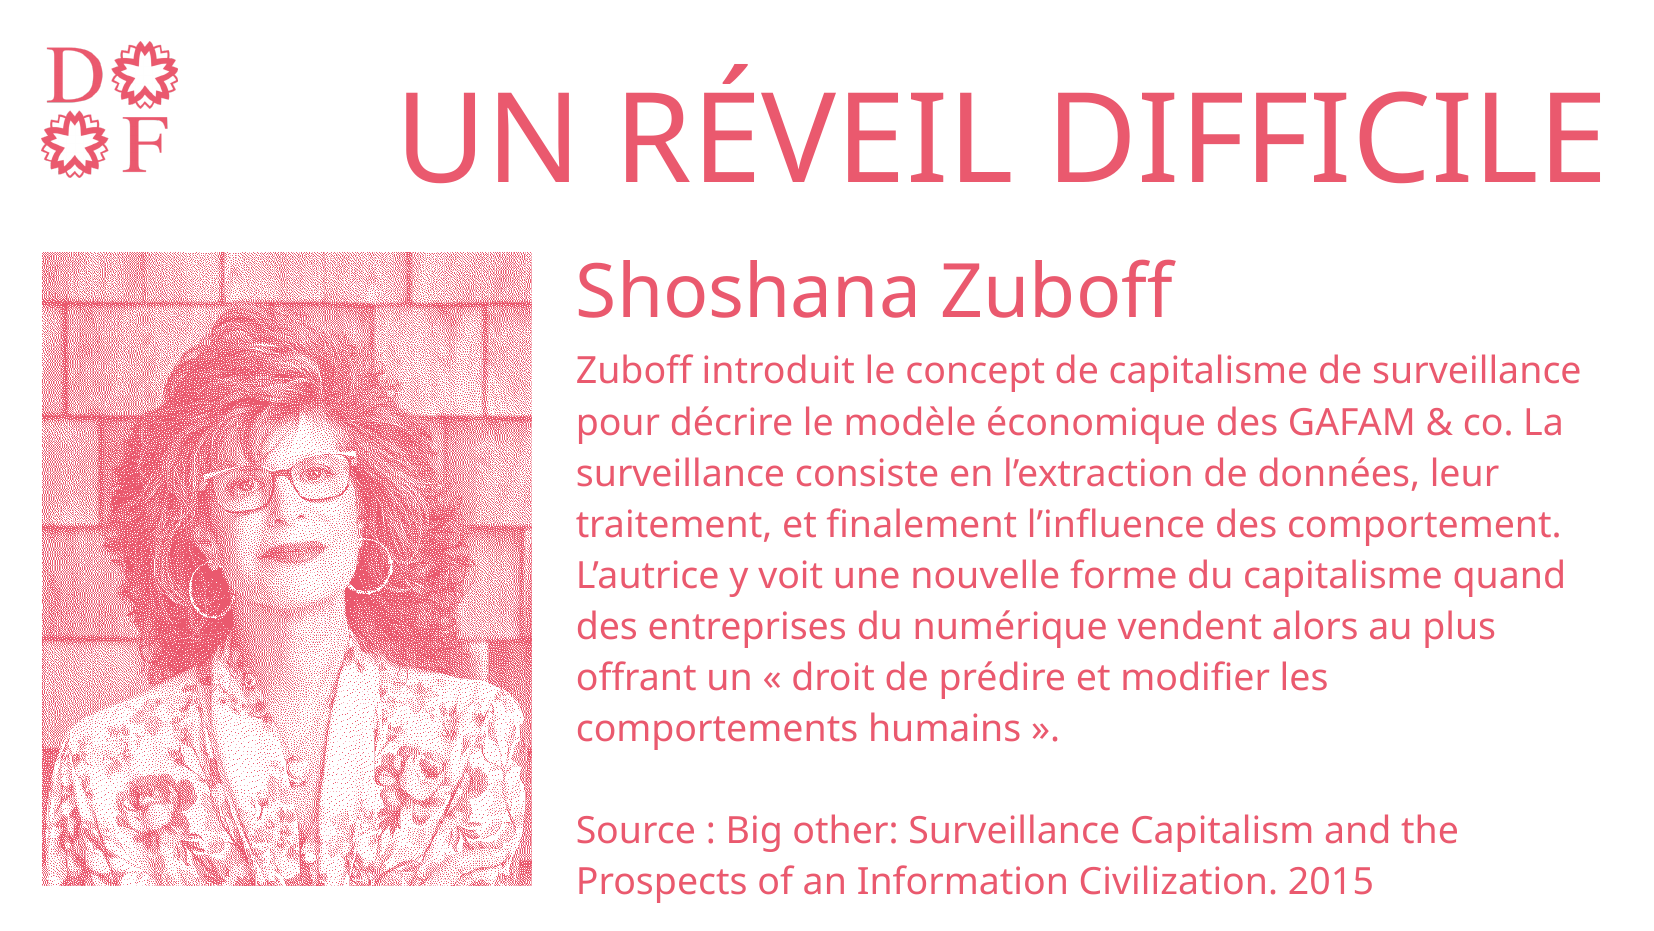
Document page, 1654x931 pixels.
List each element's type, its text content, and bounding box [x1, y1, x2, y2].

text_box Shoshana Zuboff [561, 230, 1465, 336]
text_box UN RÉVEIL DIFFICILE [147, 41, 1625, 189]
picture [42, 252, 532, 886]
text_box Zuboff introduit le concept de capitalisme de surveillance pour décrire le modèle économique des GAFAM & co. La surveillance consiste en l’extraction de données, leur traitement, et finalement l’influence des comportement. L’autrice y voit une nouvelle forme du capitalisme quand des entreprises du numérique vendent alors au plus offrant un « droit de prédire et modifier les comportements humains ». Source : Big other: Surveillance Capitalism and the Prospects of an Information Civilization. 2015 [561, 336, 1625, 829]
picture [41, 41, 178, 178]
